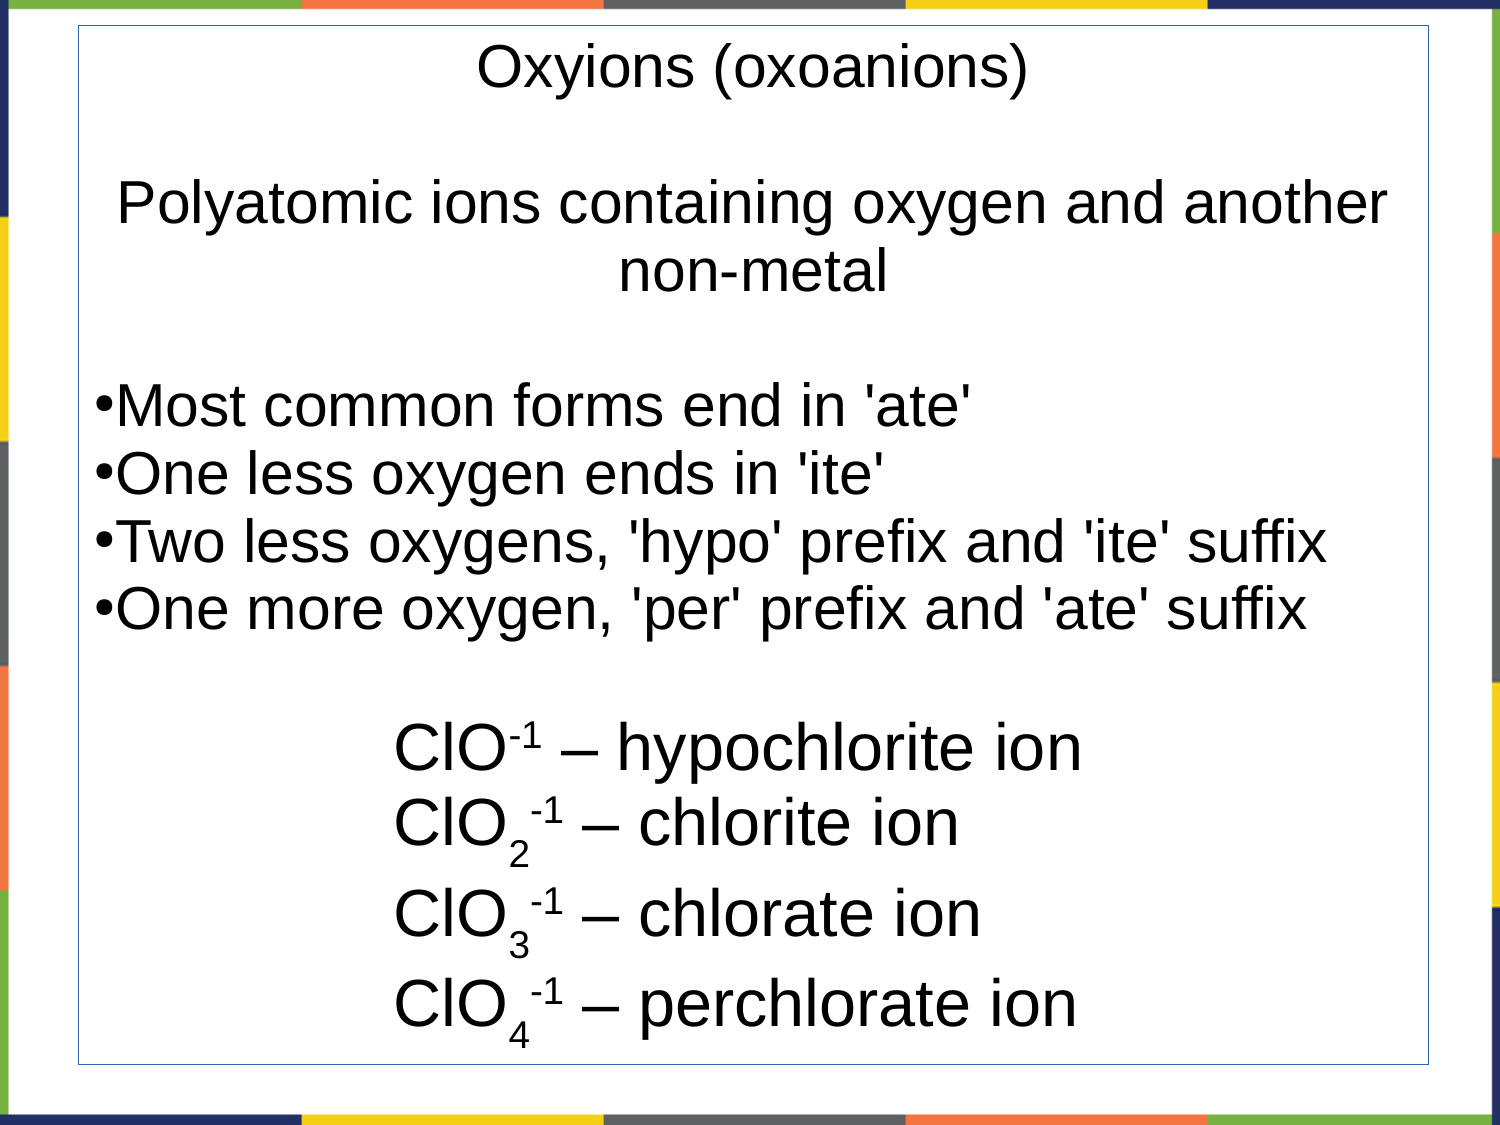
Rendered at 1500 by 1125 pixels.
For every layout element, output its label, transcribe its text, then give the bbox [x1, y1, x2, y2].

picture [0, 0, 1500, 1125]
text_box Oxyions (oxoanions) Polyatomic ions containing oxygen and another non-metal Most common forms end in 'ate' One less oxygen ends in 'ite' Two less oxygens, 'hypo' prefix and 'ite' suffix One more oxygen, 'per' prefix and 'ate' suffix ClO-1 – hypochlorite ion ClO2-1 – chlorite ion ClO3-1 – chlorate ion ClO4-1 – perchlorate ion [78, 25, 1429, 1050]
